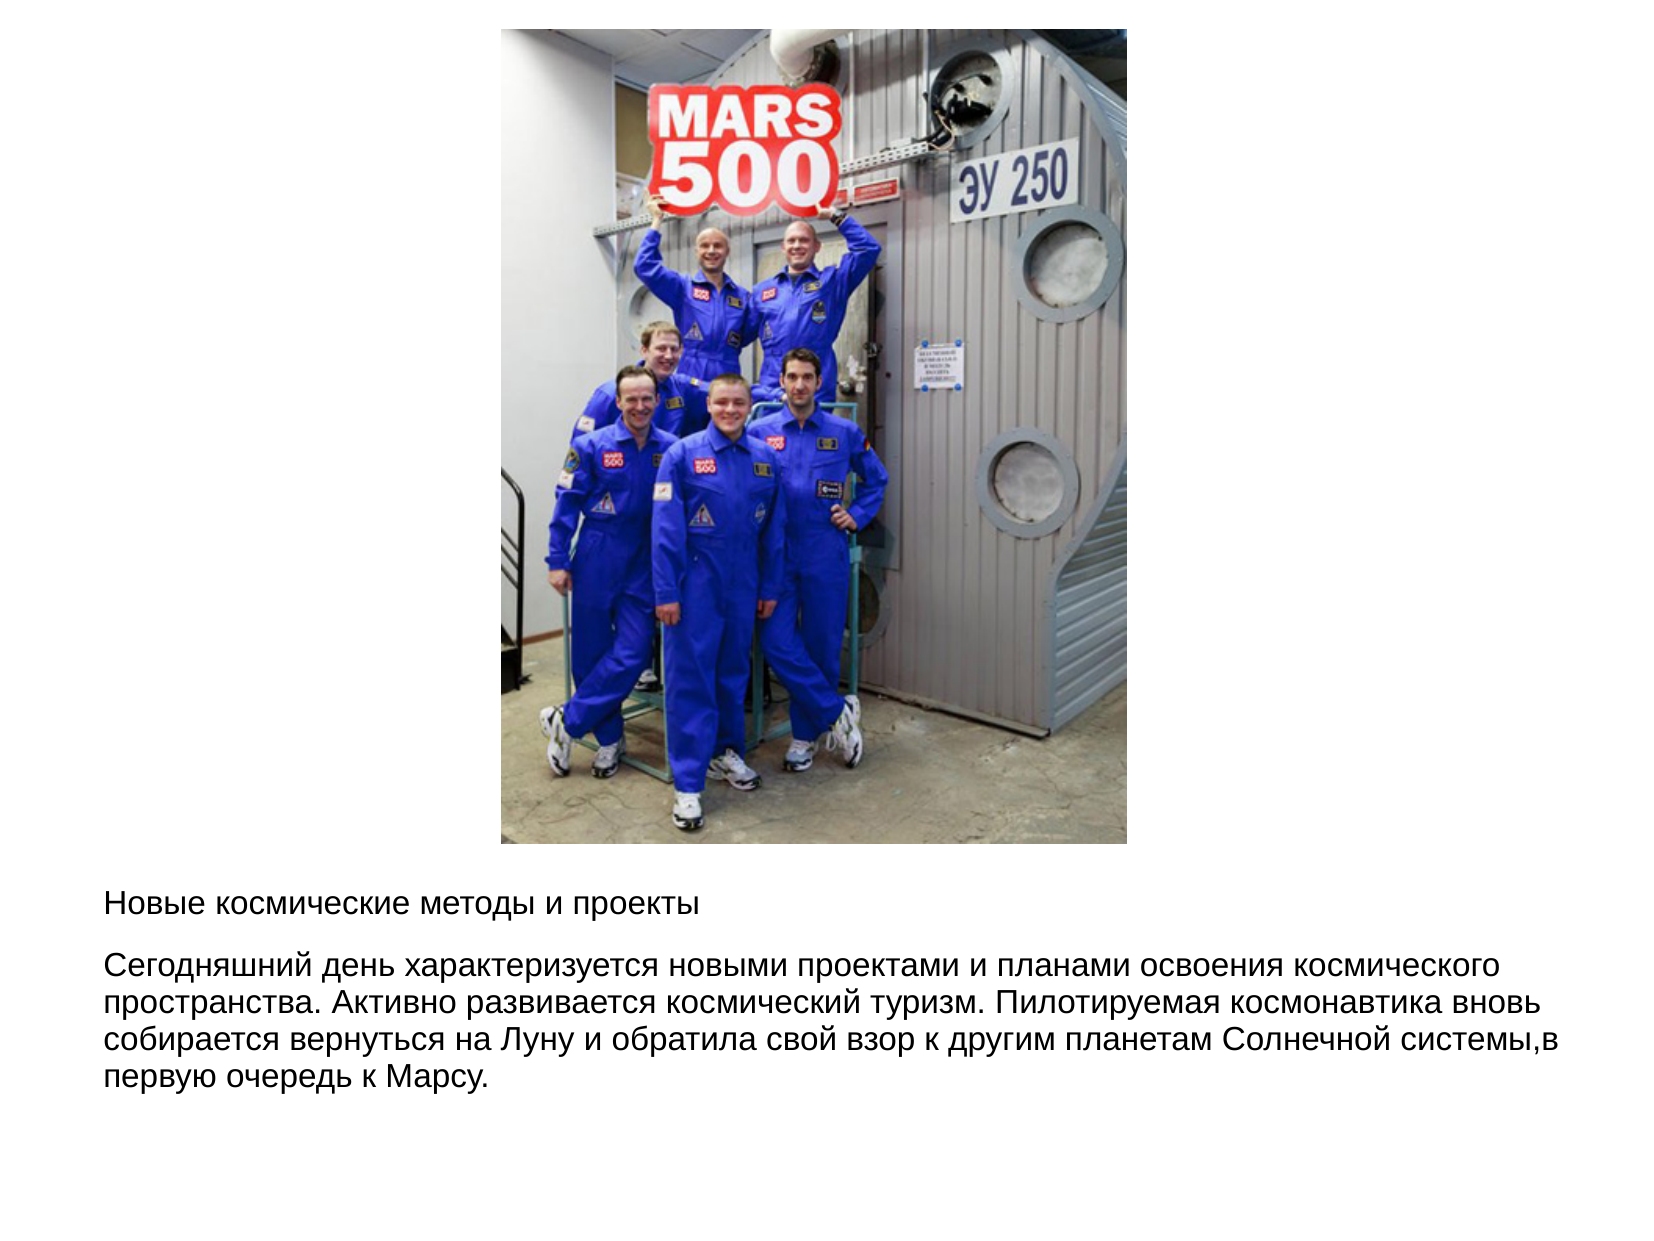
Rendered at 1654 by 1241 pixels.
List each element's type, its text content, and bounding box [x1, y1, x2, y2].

picture [501, 29, 1127, 844]
text_box Новые космические методы и проекты Сегодняшний день характеризуется новыми проектами и планами освоения космического пространства. Активно развивается космический туризм. Пилотируемая космонавтика вновь собирается вернуться на Луну и обратила свой взор к другим планетам Солнечной системы,в первую очередь к Марсу. [88, 877, 1654, 1151]
